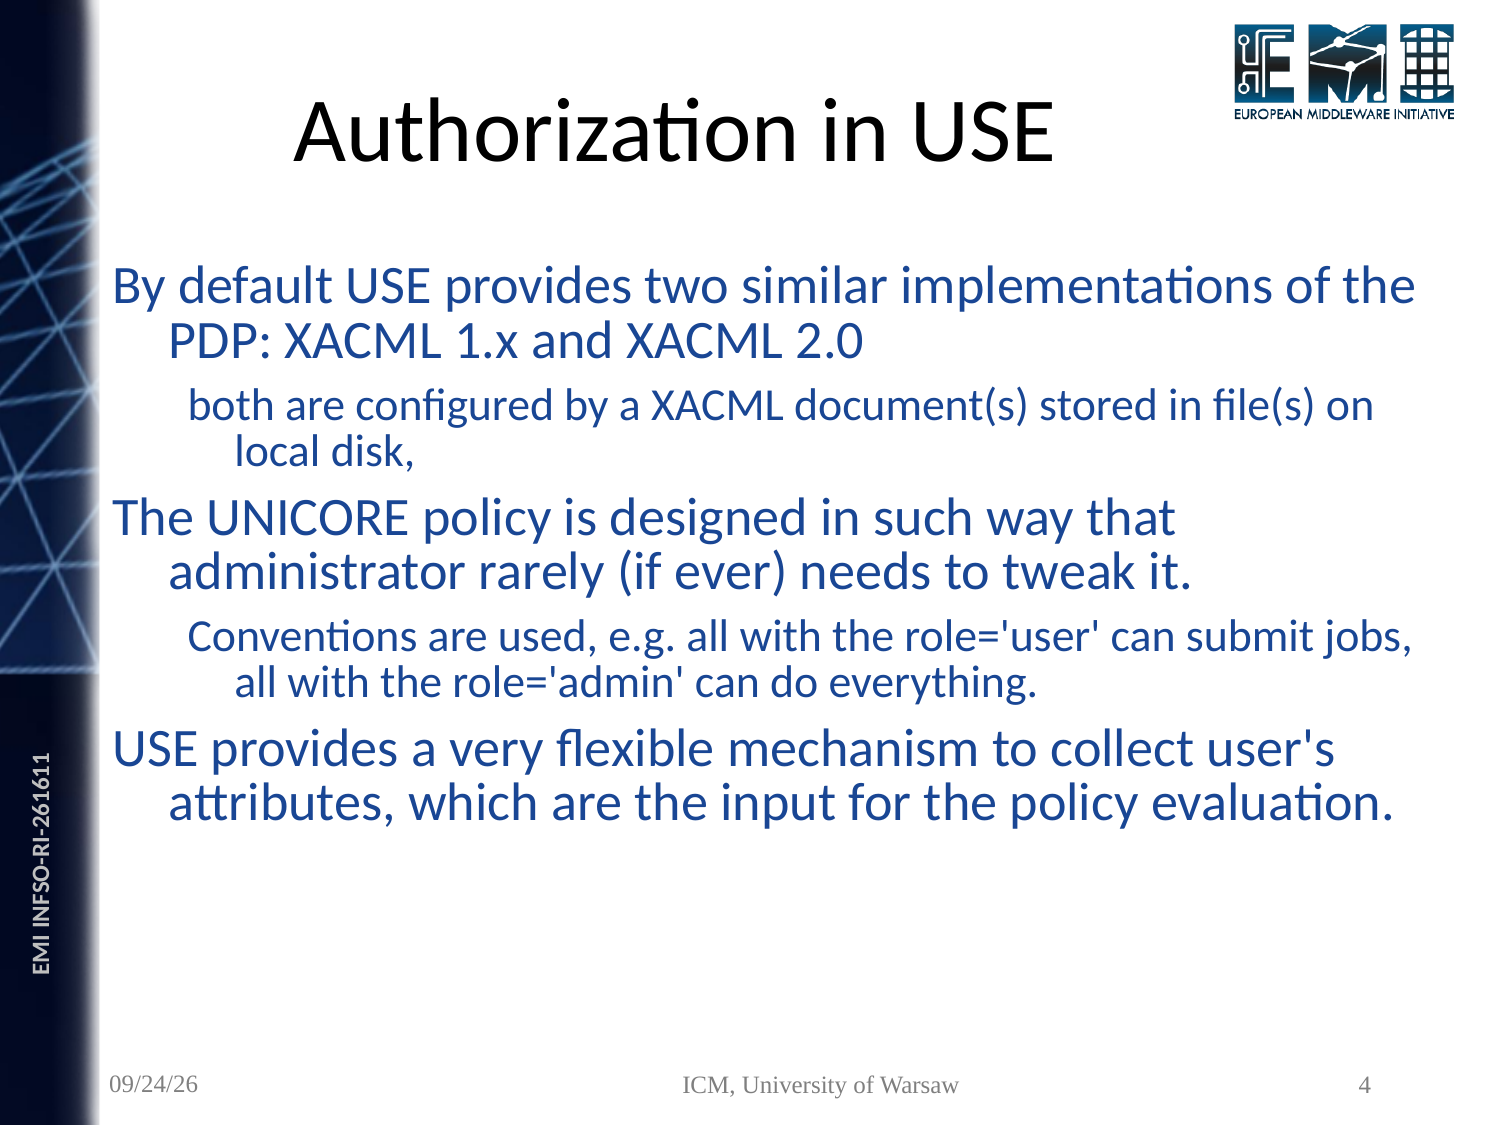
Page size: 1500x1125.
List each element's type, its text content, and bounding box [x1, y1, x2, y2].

picture [1185, 8, 1500, 140]
picture [0, 0, 111, 1125]
list By default USE provides two similar implementations of the PDP: XACML 1.x and XACML 2.0 both are configured by a XACML document(s) stored in file(s) on local disk, The UNICORE policy is designed in such way that administrator rarely (if ever) needs to tweak it. Conventions are used, e.g. all with the role='user' can submit jobs, all with the role='admin' can do everything. USE provides a very flexible mechanism to collect user's attributes, which are the input for the policy evaluation. [112, 263, 1425, 1006]
title Authorization in USE [112, 44, 1238, 233]
